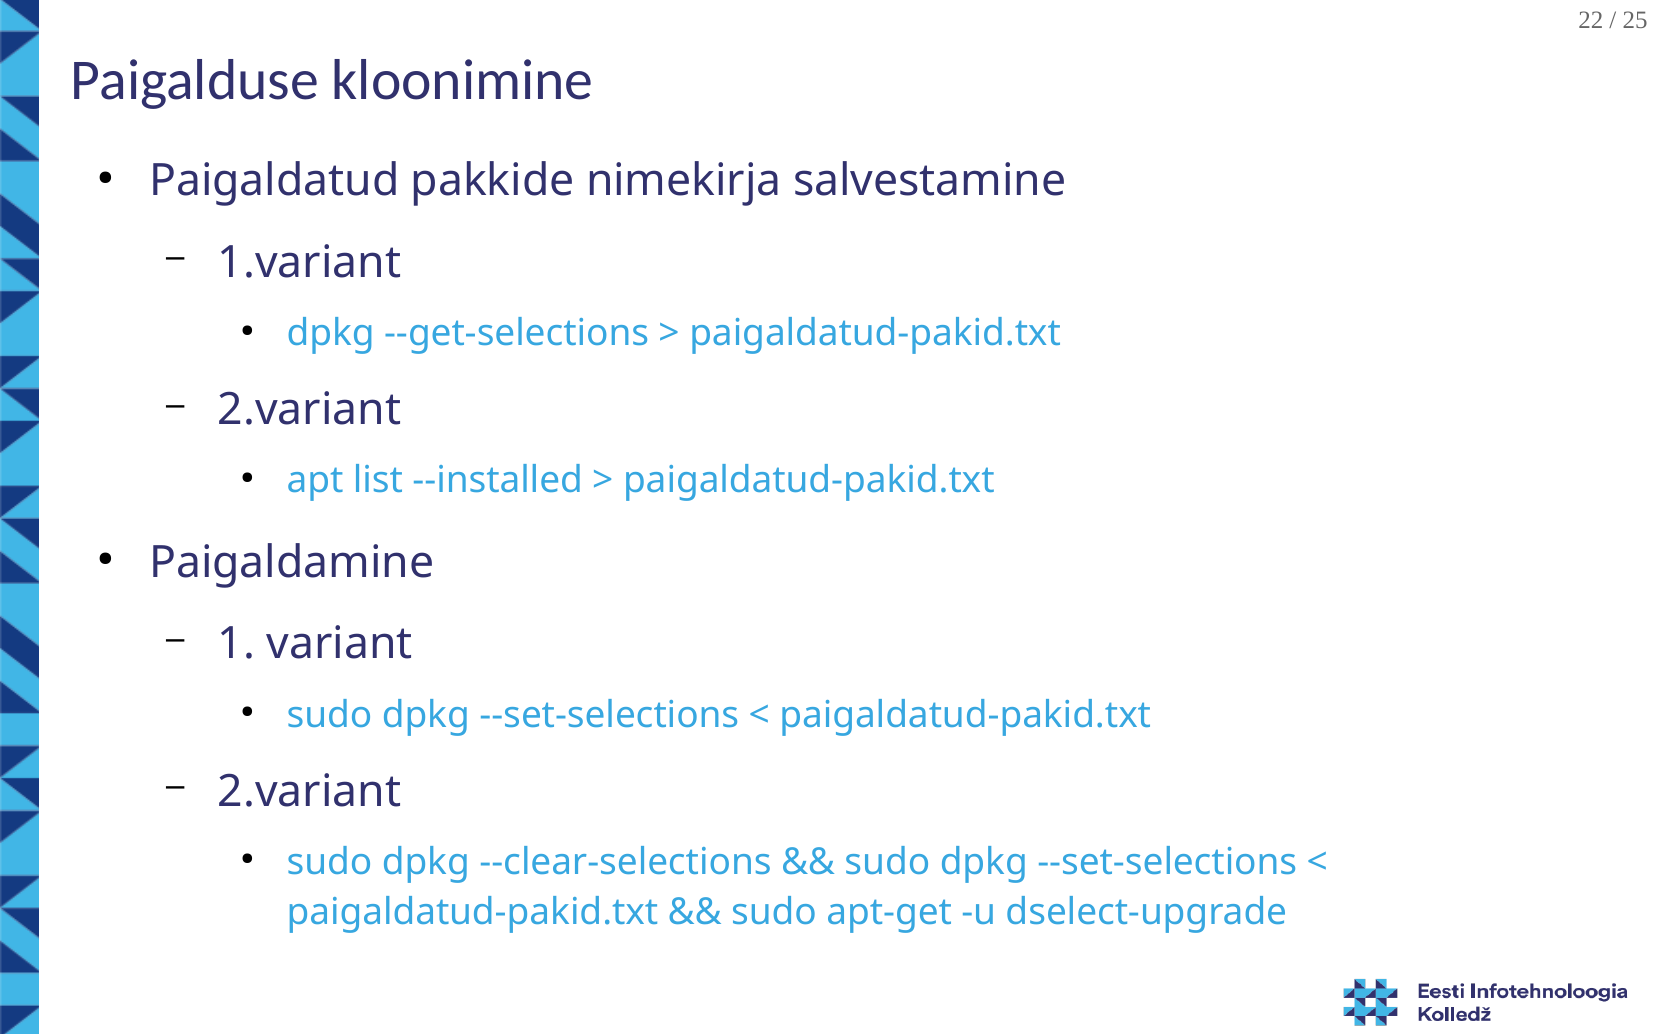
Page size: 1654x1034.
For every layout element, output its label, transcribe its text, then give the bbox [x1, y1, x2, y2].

title Paigalduse kloonimine [70, 41, 1630, 130]
list Paigaldatud pakkide nimekirja salvestamine 1.variant dpkg --get-selections > paigaldatud-pakid.txt 2.variant apt list --installed > paigaldatud-pakid.txt Paigaldamine 1. variant sudo dpkg --set-selections < paigaldatud-pakid.txt 2.variant sudo dpkg --clear-selections && sudo dpkg --set-selections < paigaldatud-pakid.txt && sudo apt-get -u dselect-upgrade [80, 148, 1536, 945]
